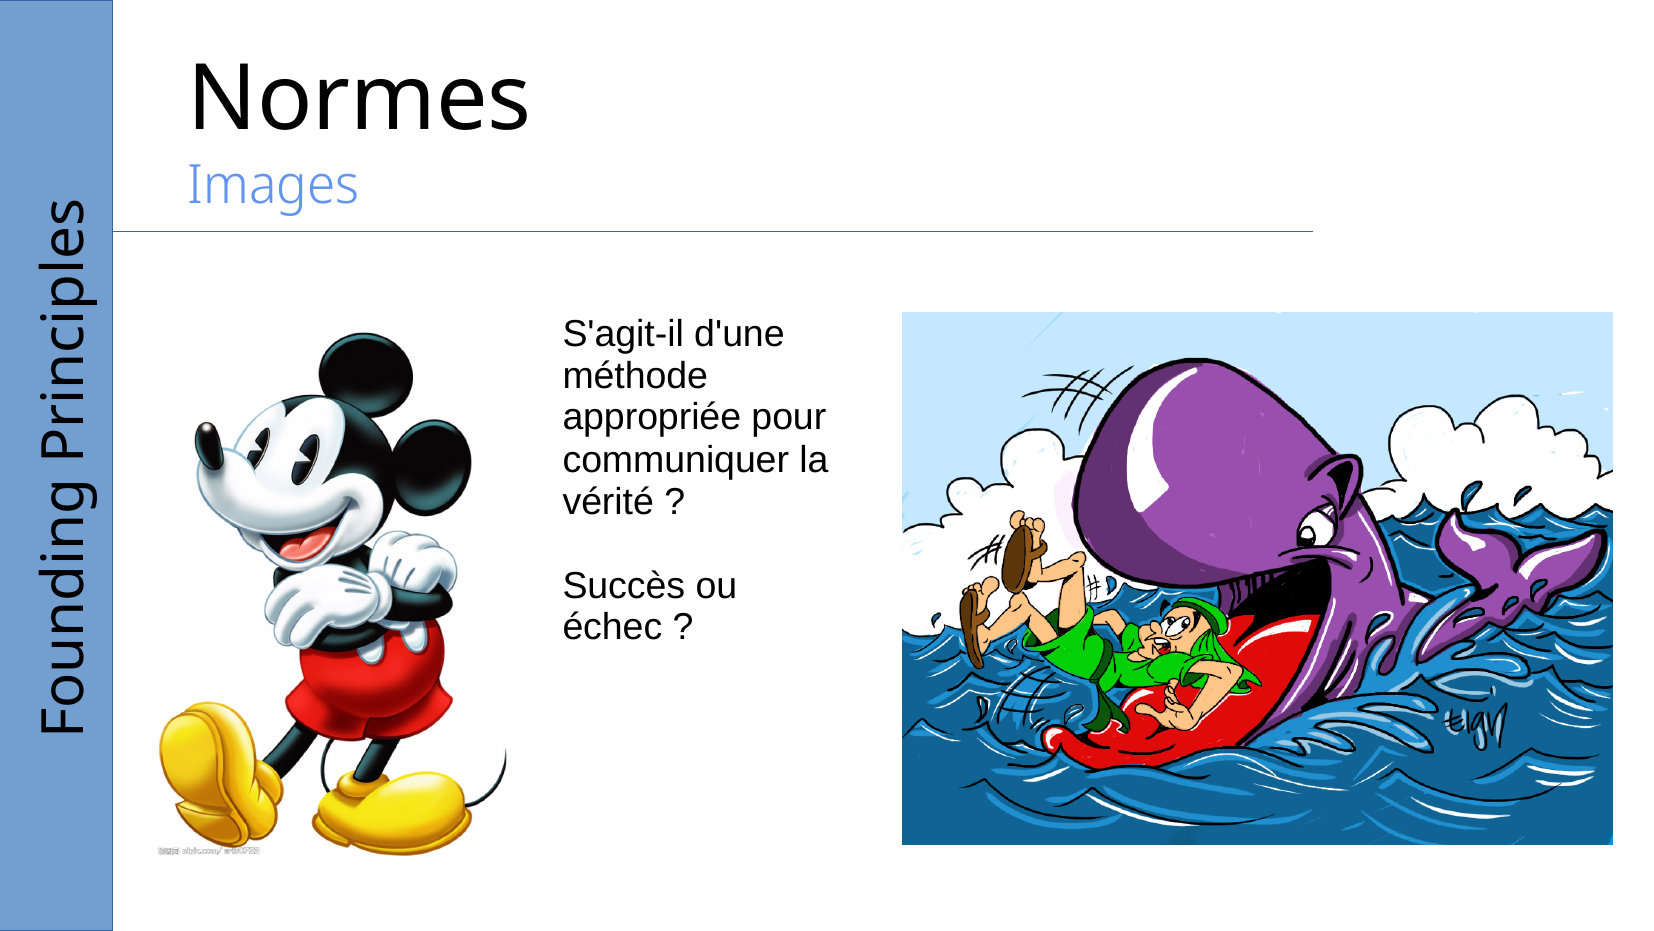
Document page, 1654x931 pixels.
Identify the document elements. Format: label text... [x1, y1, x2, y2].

title Images [187, 125, 1571, 239]
text_box Founding Principles [13, 37, 105, 901]
picture [150, 324, 515, 863]
title Normes [187, 33, 1571, 125]
picture [902, 312, 1613, 845]
text_box [0, 0, 113, 931]
subtitle S'agit-il d'une méthode appropriée pour communiquer la vérité ? Succès ou échec ? [562, 312, 863, 863]
